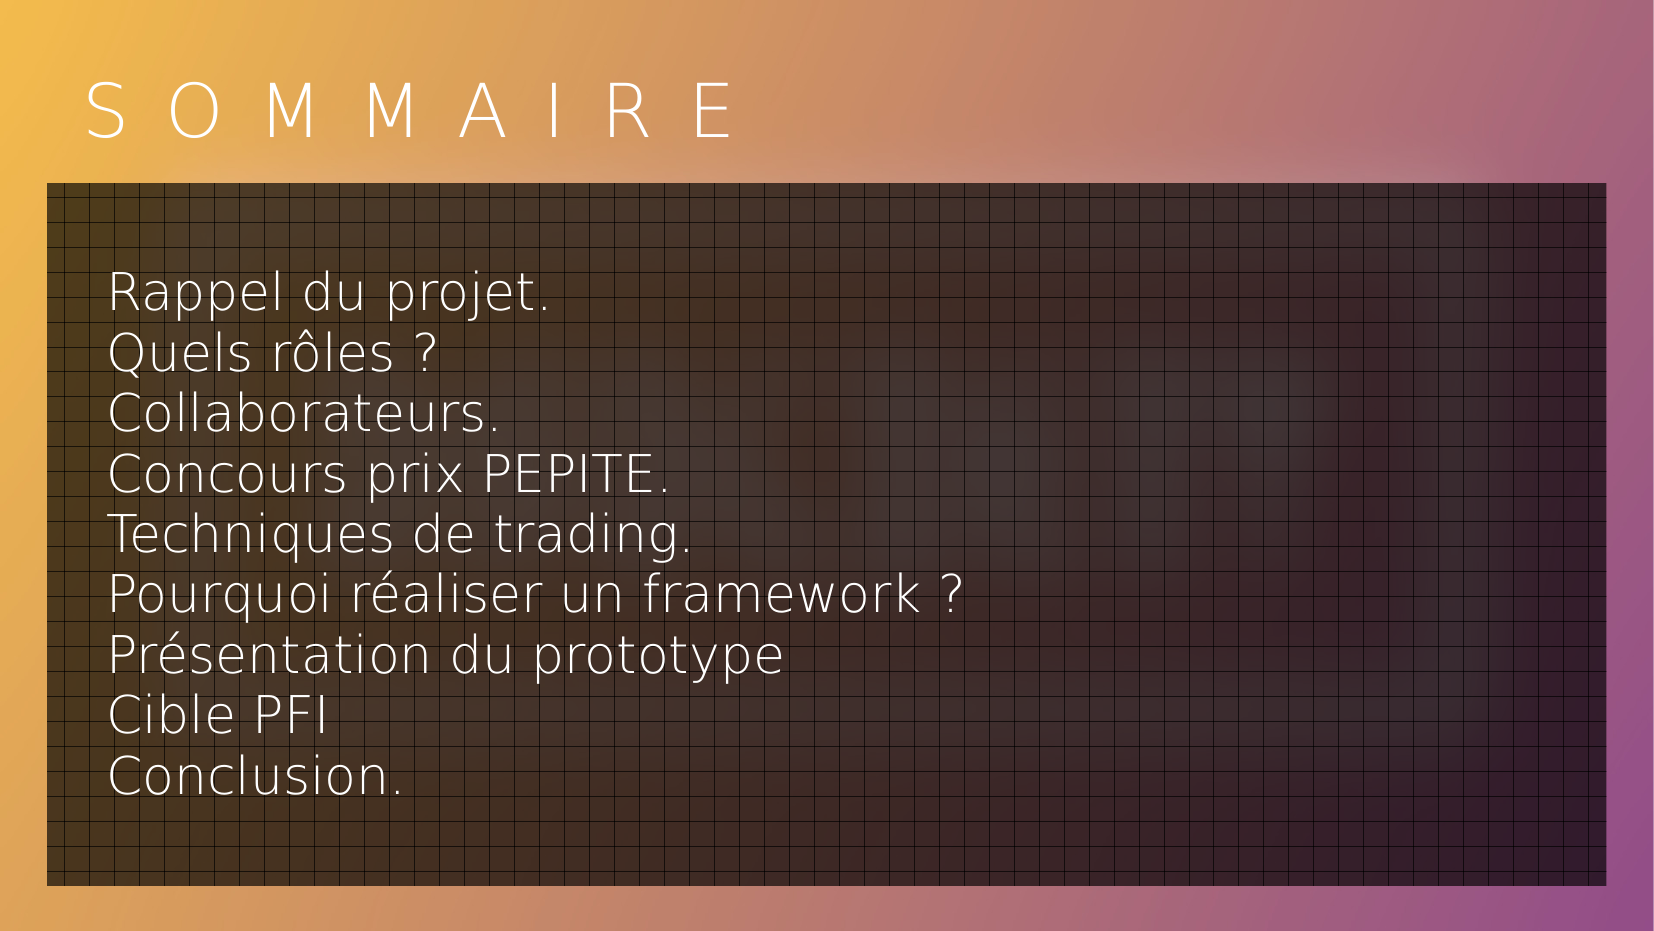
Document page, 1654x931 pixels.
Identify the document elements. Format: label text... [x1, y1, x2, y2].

title SOMMAIRE [82, 35, 1235, 183]
subtitle Rappel du projet. Quels rôles ? Collaborateurs. Concours prix PEPITE. Techniques de trading. Pourquoi réaliser un framework ? Présentation du prototype Cible PFI Conclusion. [47, 183, 1607, 886]
picture [0, 0, 1654, 931]
